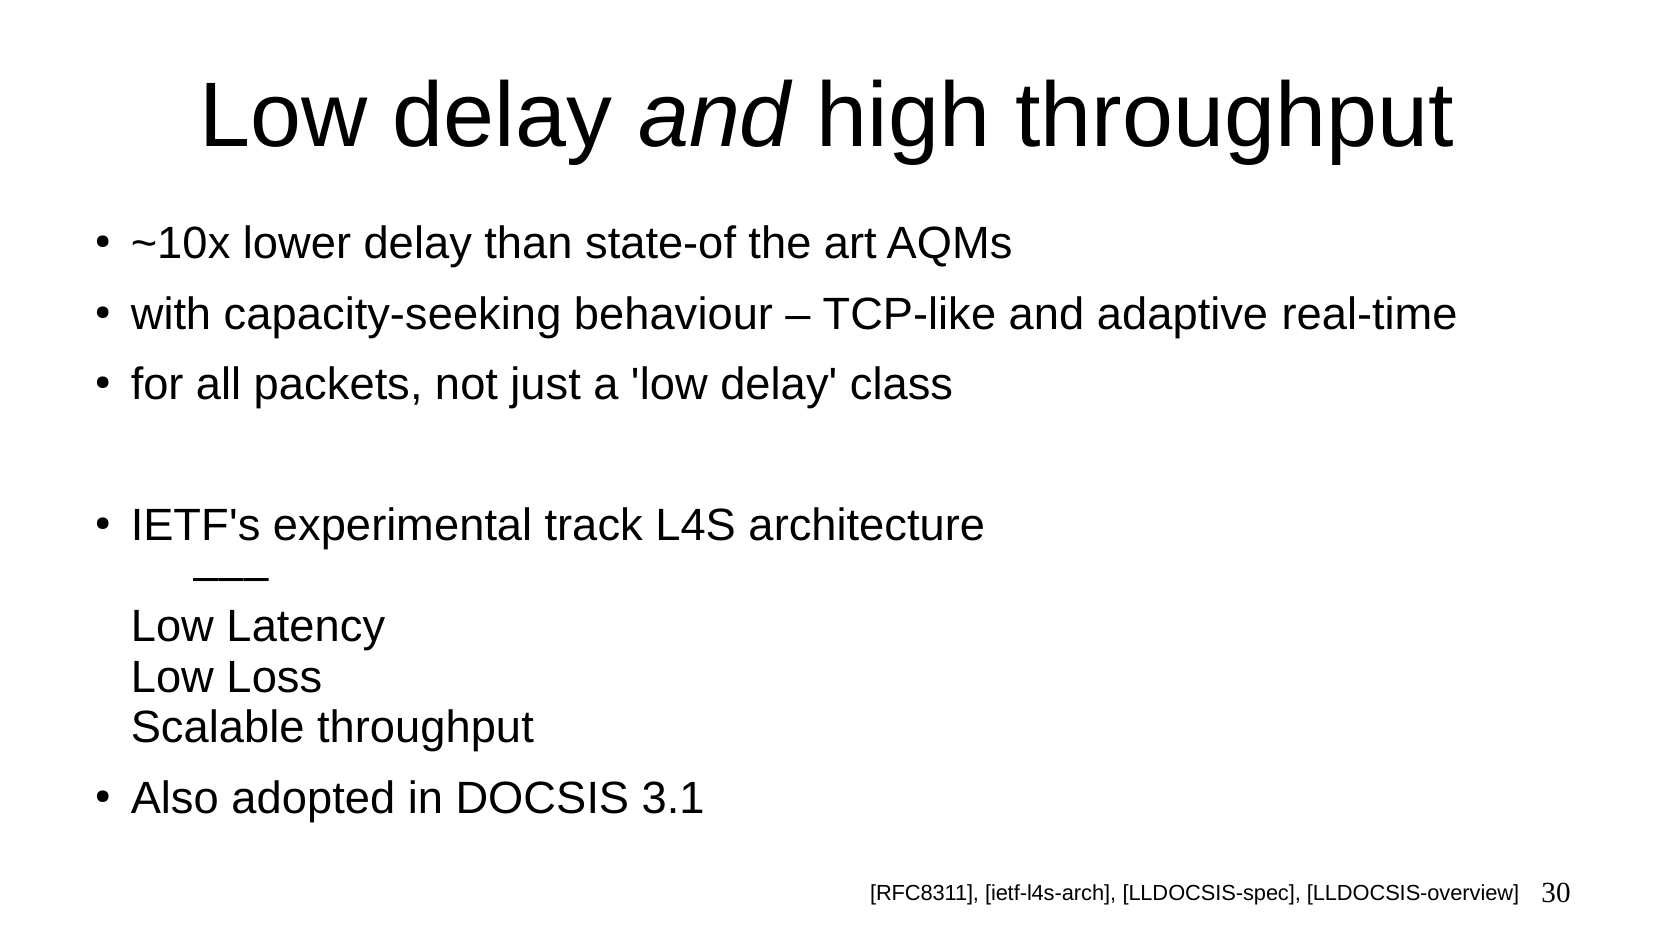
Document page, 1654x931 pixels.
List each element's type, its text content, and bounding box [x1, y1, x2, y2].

text_box [RFC8311], [ietf-l4s-arch], [LLDOCSIS-spec], [LLDOCSIS-overview] [853, 872, 1535, 912]
list ~10x lower delay than state-of the art AQMs with capacity-seeking behaviour – TCP-like and adaptive real-time for all packets, not just a 'low delay' class IETF's experimental track L4S architecture ––– Low Latency Low Loss Scalable throughput Also adopted in DOCSIS 3.1 [82, 217, 1571, 834]
title Low delay and high throughput [82, 37, 1571, 193]
